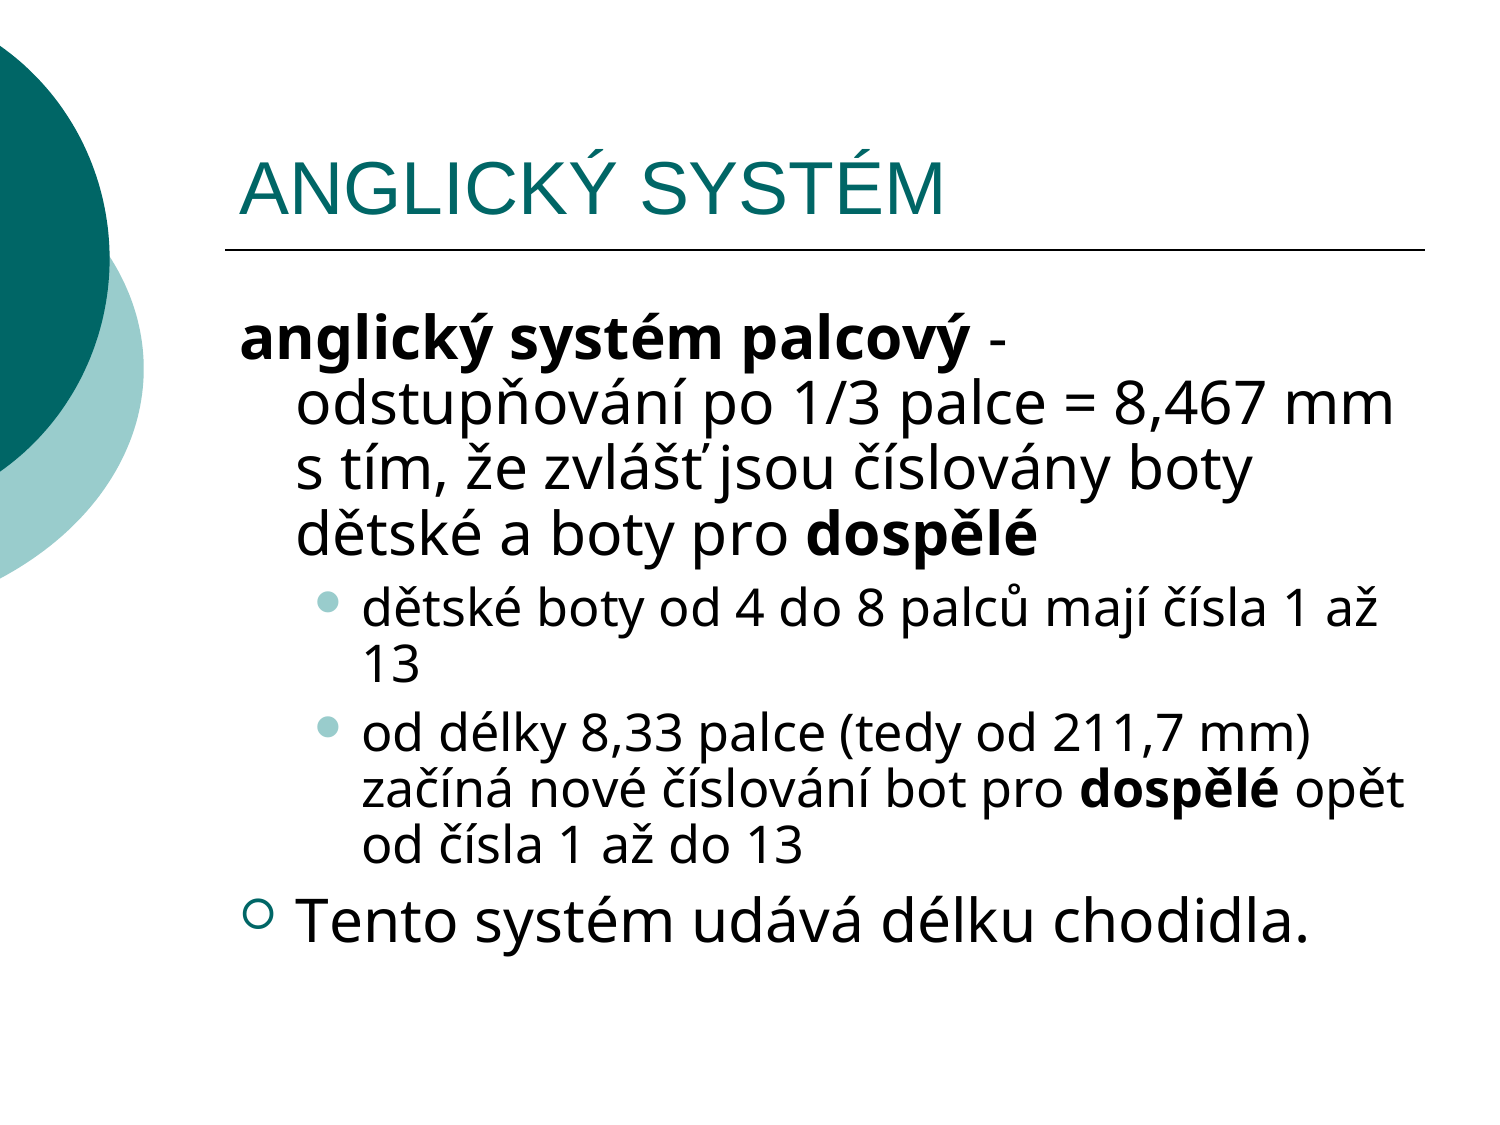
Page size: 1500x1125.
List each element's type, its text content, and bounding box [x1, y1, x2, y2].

list anglický systém palcový - odstupňování po 1/3 palce = 8,467 mm s tím, že zvlášť jsou číslovány boty dětské a boty pro dospělé dětské boty od 4 do 8 palců mají čísla 1 až 13 od délky 8,33 palce (tedy od 211,7 mm) začíná nové číslování bot pro dospělé opět od čísla 1 až do 13 Tento systém udává délku chodidla. [224, 299, 1425, 975]
title ANGLICKÝ SYSTÉM [224, 49, 1425, 237]
